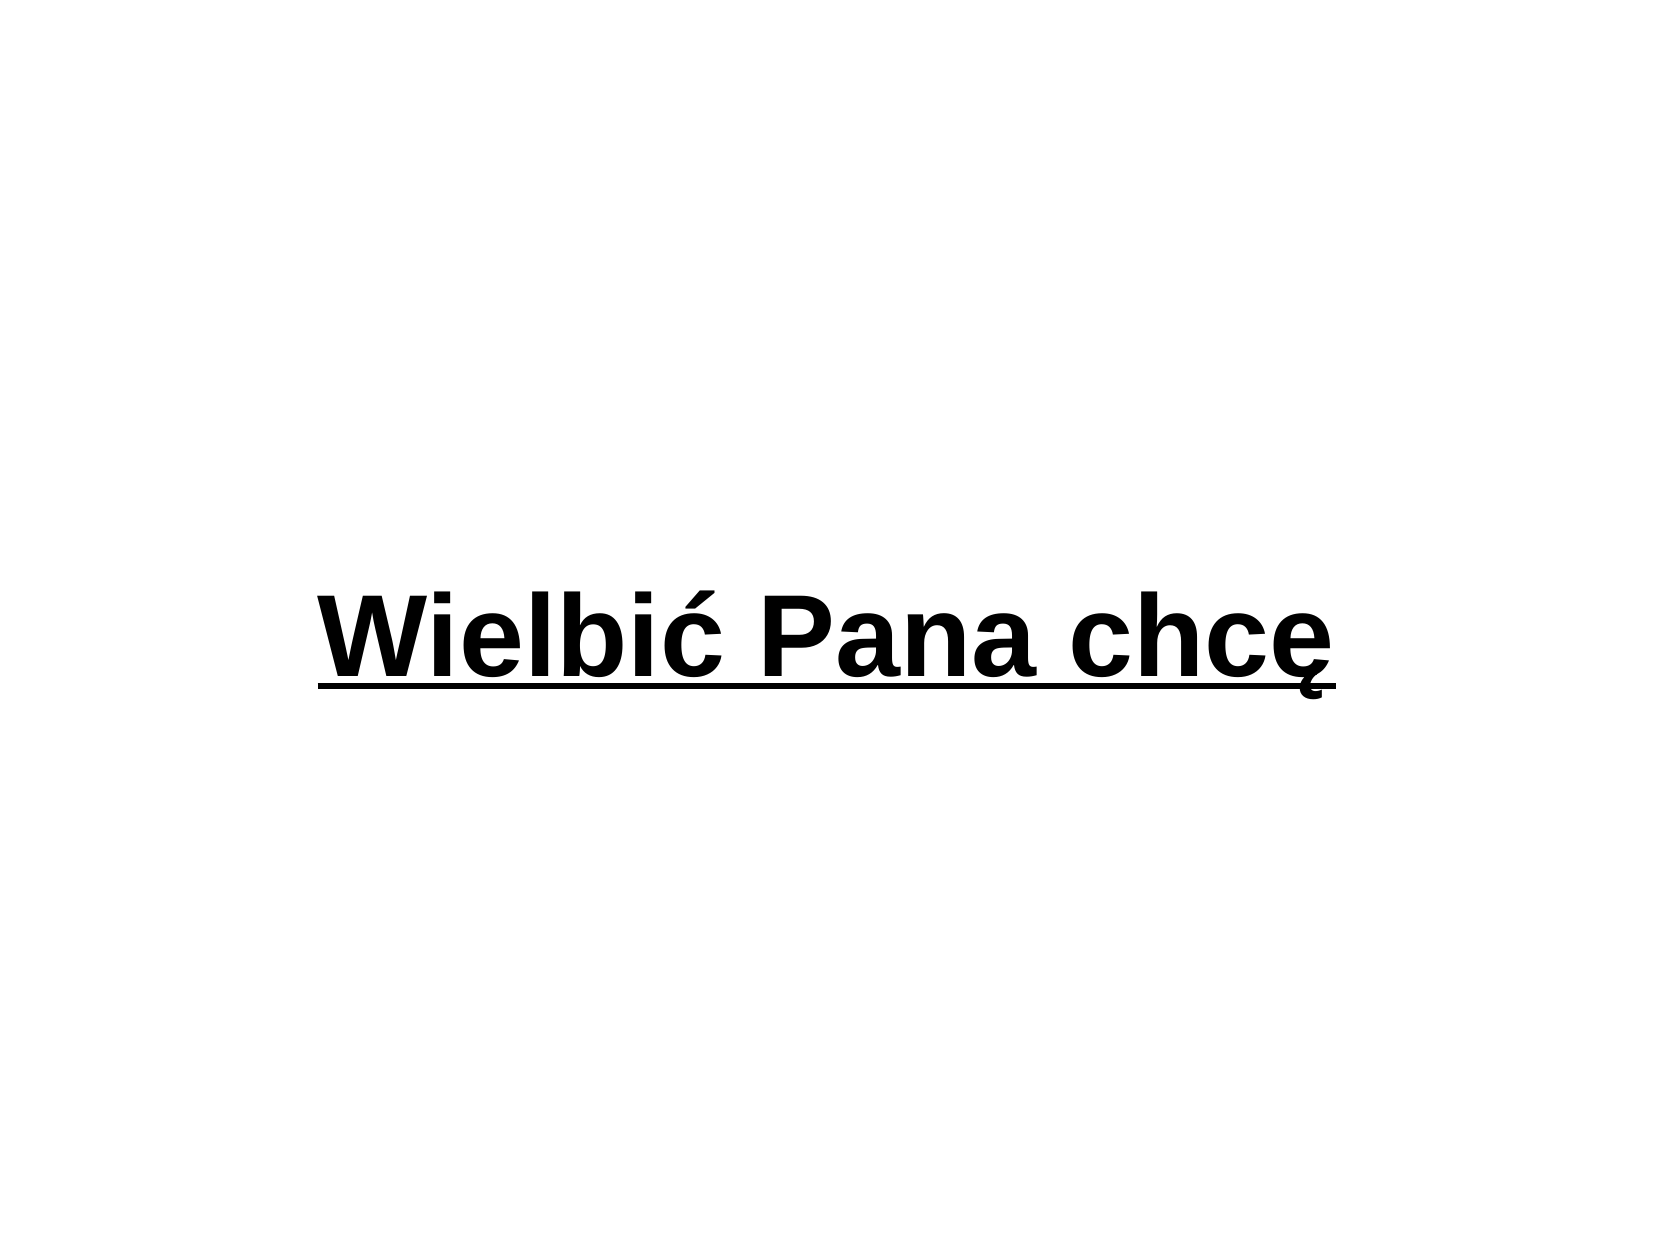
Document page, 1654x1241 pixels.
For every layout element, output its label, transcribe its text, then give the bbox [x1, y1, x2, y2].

subtitle Wielbić Pana chcę [0, 0, 1654, 1241]
